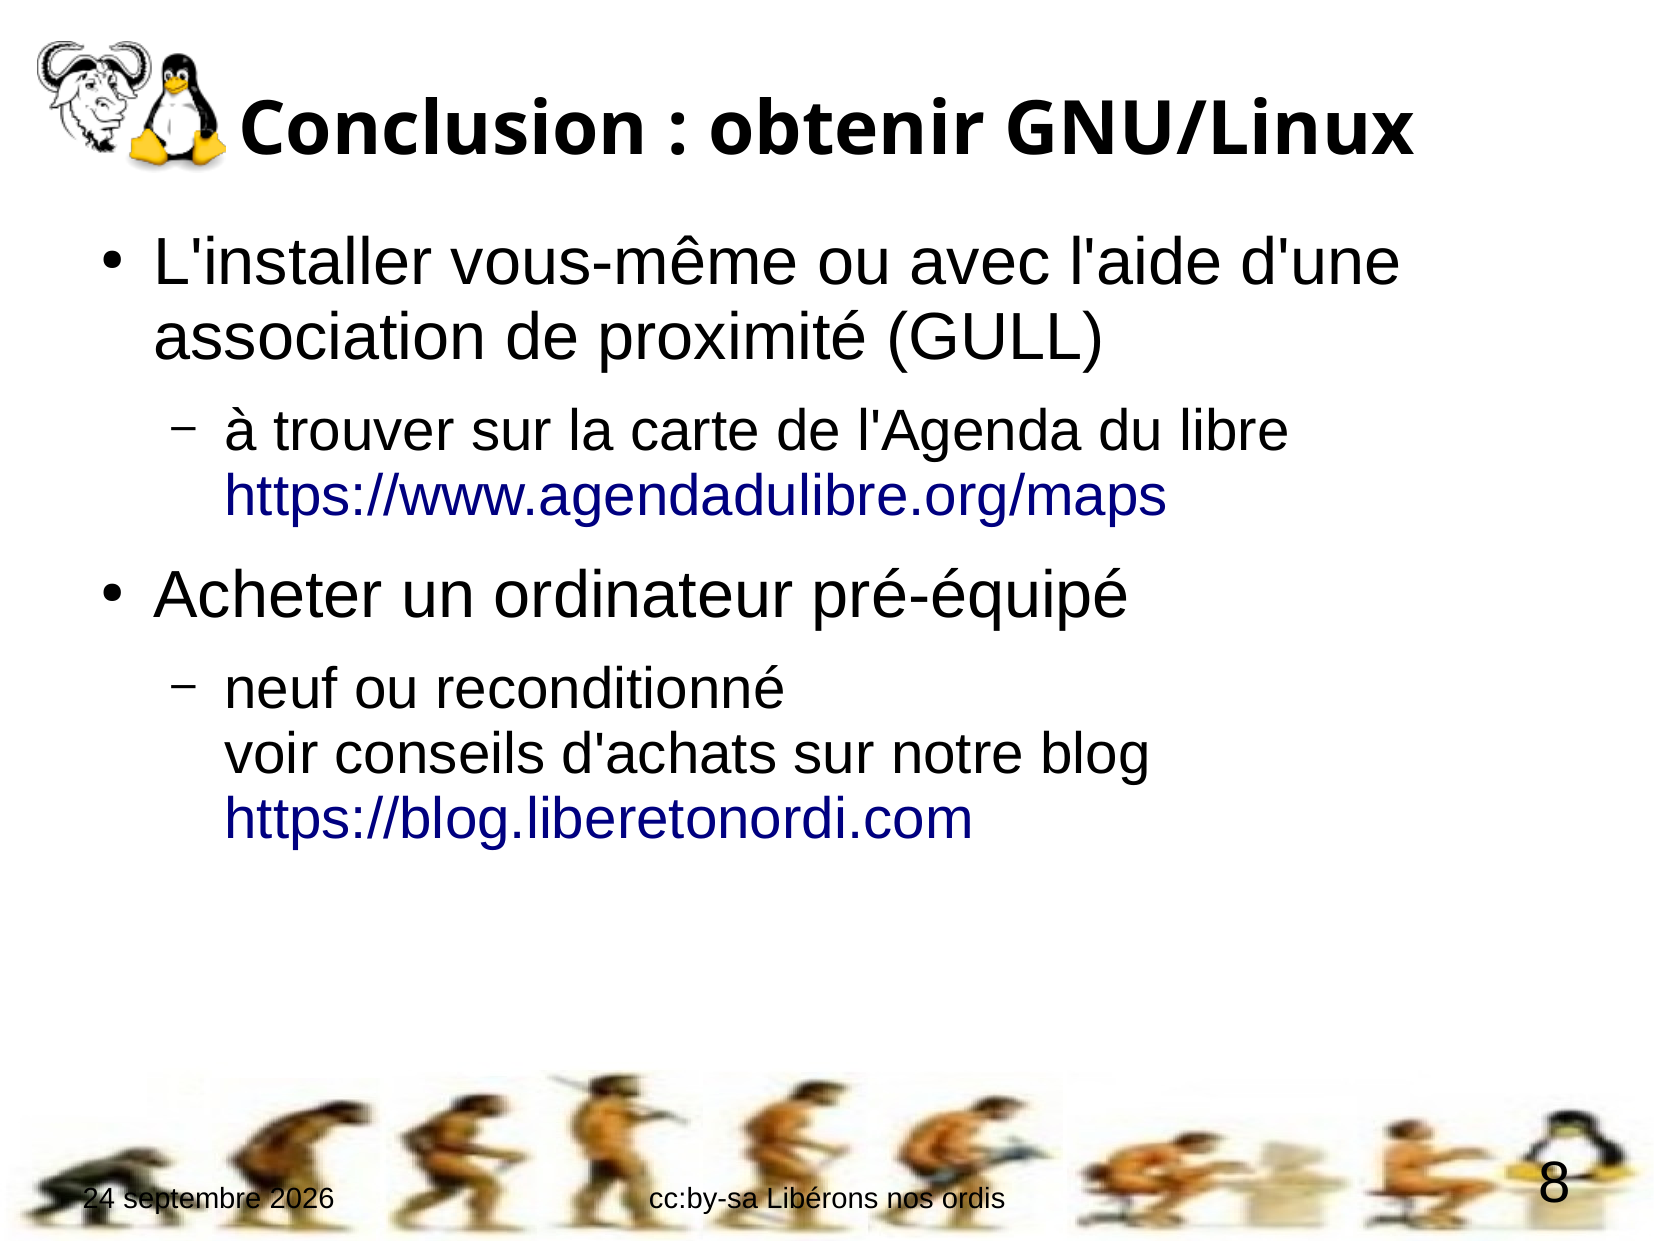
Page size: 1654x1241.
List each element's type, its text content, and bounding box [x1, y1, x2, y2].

picture [0, 1062, 1654, 1241]
picture [37, 41, 226, 173]
title Conclusion : obtenir GNU/Linux [82, 49, 1571, 201]
list L'installer vous-même ou avec l'aide d'une association de proximité (GULL) à trouver sur la carte de l'Agenda du librehttps://www.agendadulibre.org/maps Acheter un ordinateur pré-équipé neuf ou reconditionné voir conseils d'achats sur notre bloghttps://blog.liberetonordi.com [82, 224, 1571, 1063]
